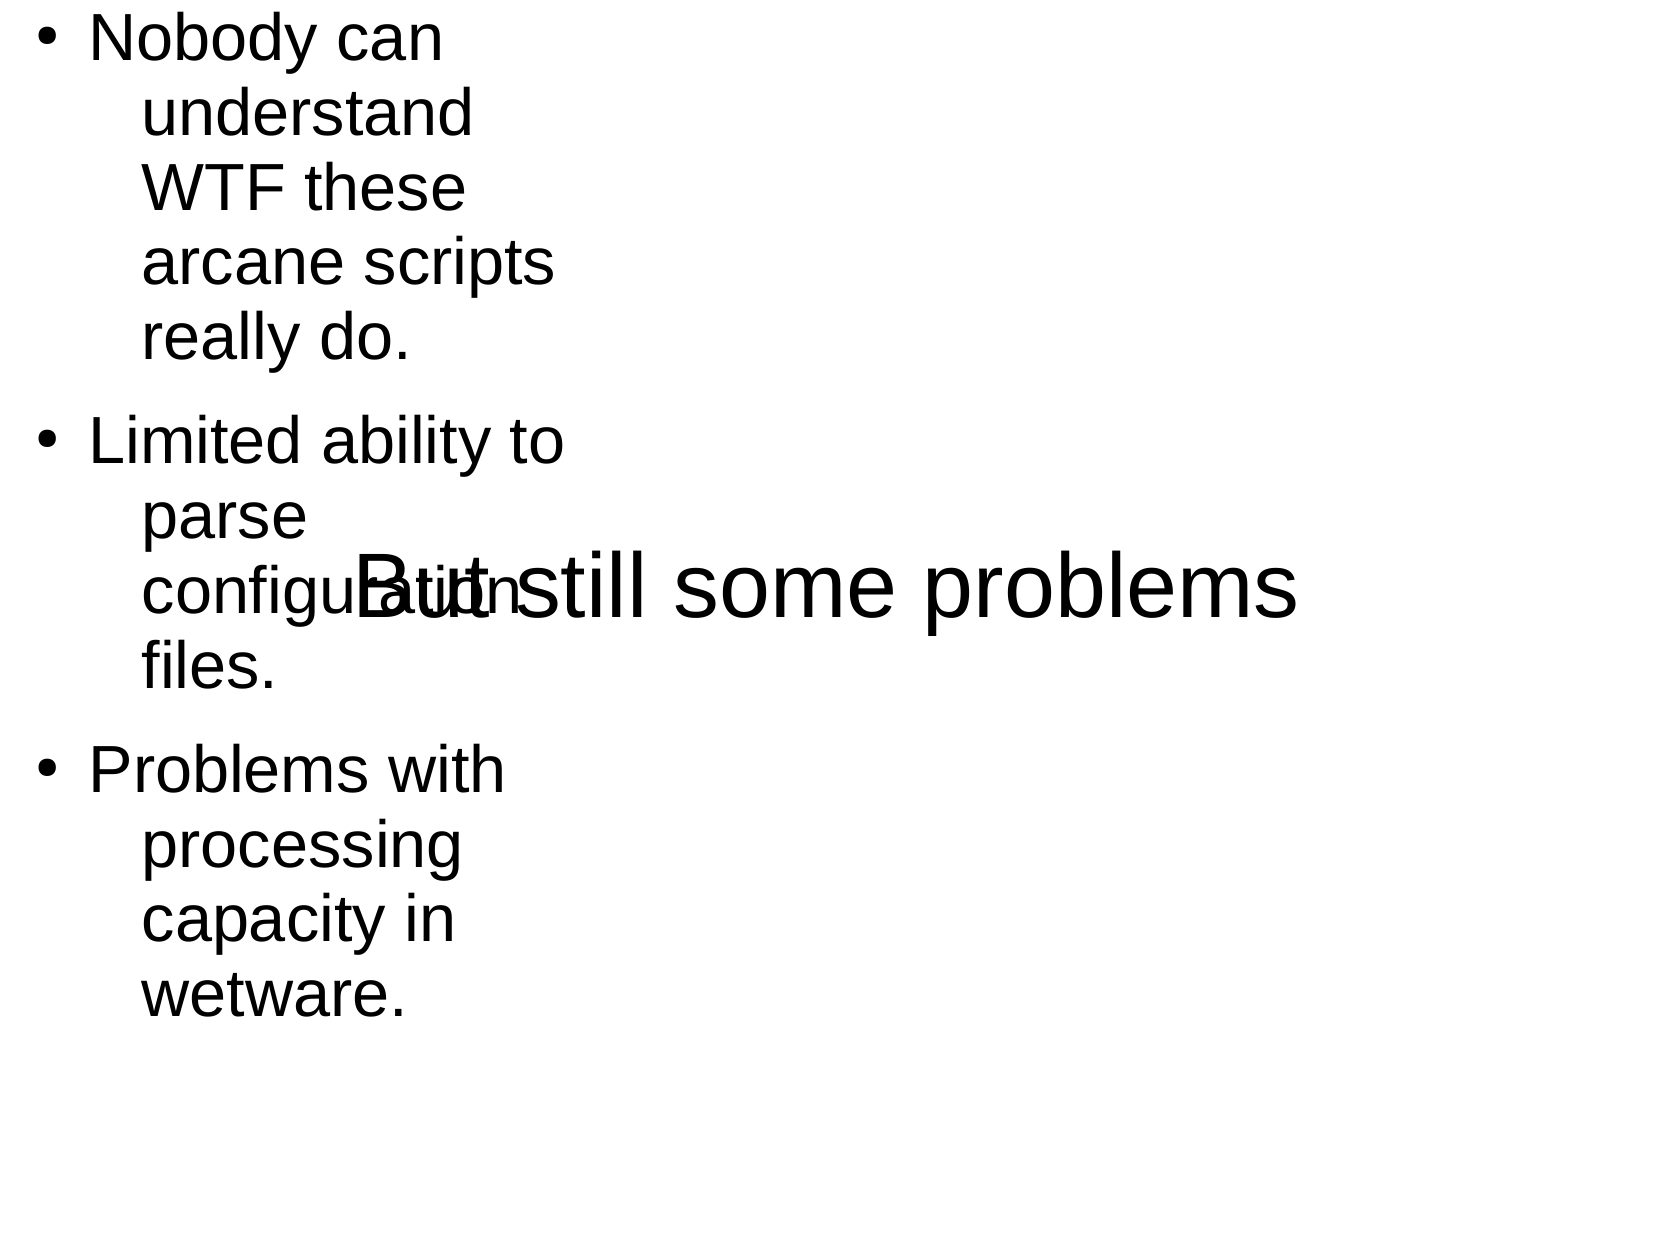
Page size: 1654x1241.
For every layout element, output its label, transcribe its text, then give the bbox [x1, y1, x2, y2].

title But still some problems [82, 49, 1571, 1123]
list Nobody can understand WTF these arcane scripts really do. Limited ability to parse configuration files. Problems with processing capacity in wetware. [0, 0, 591, 591]
